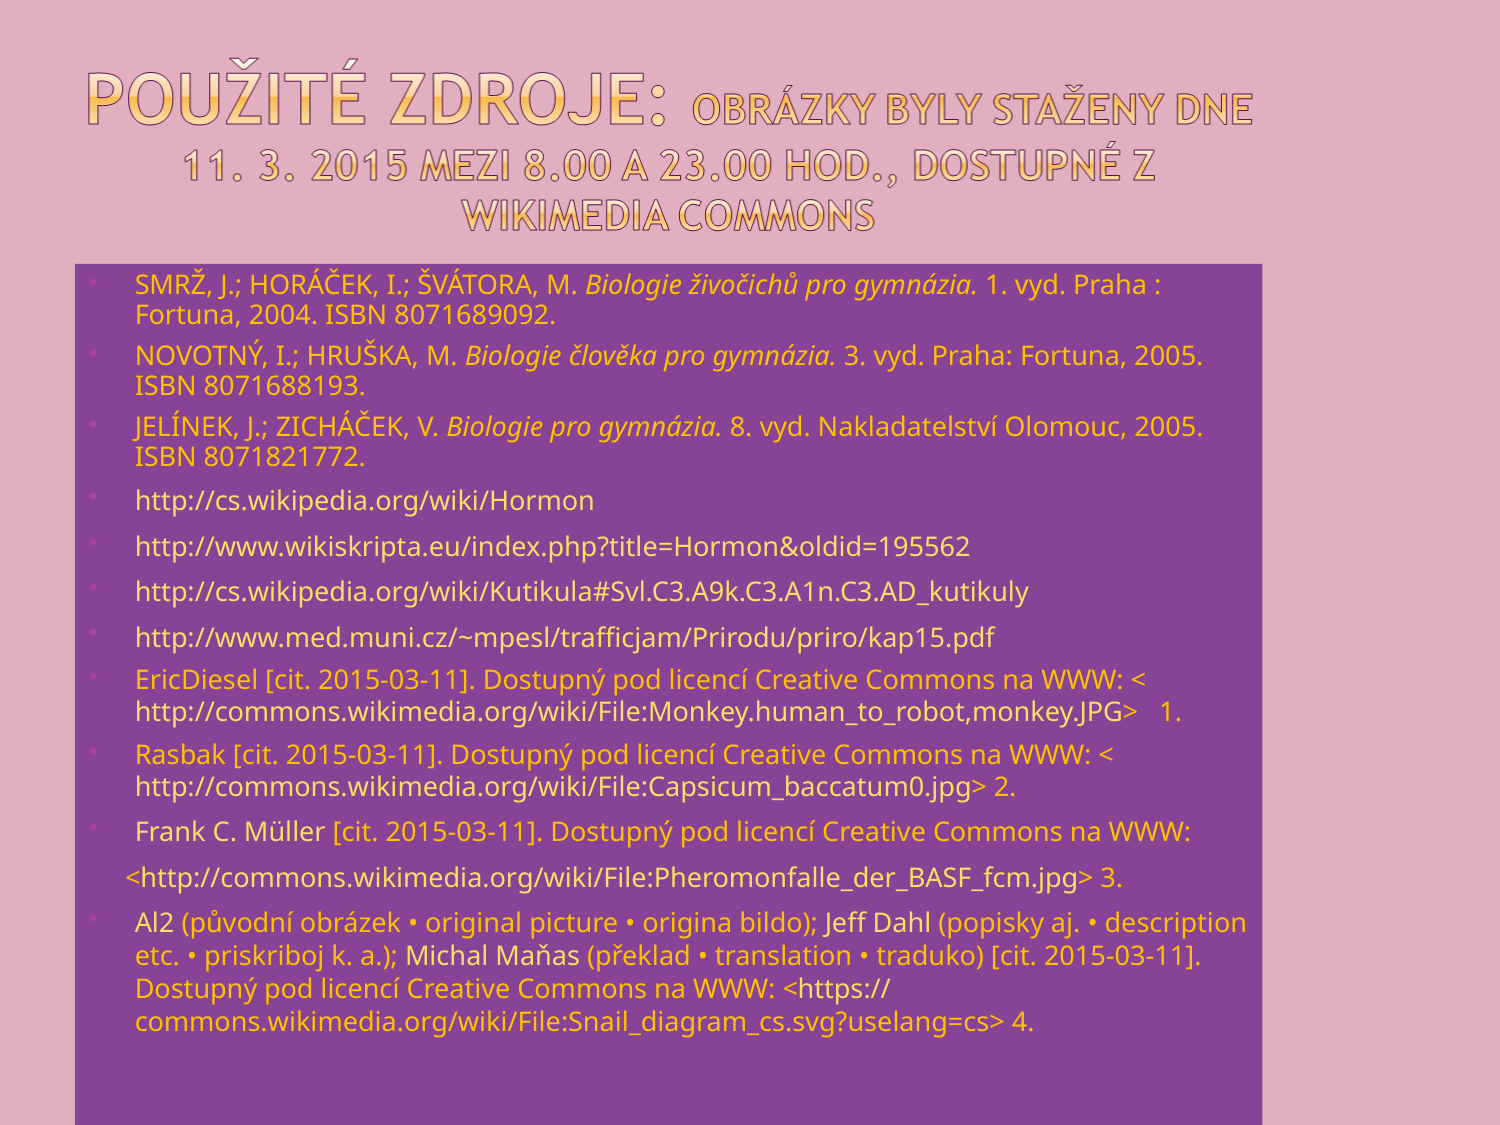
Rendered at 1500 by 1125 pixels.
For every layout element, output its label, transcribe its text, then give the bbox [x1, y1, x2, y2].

list SMRŽ, J.; HORÁČEK, I.; ŠVÁTORA, M. Biologie živočichů pro gymnázia. 1. vyd. Praha : Fortuna, 2004. ISBN 8071689092. NOVOTNÝ, I.; HRUŠKA, M. Biologie člověka pro gymnázia. 3. vyd. Praha: Fortuna, 2005. ISBN 8071688193. JELÍNEK, J.; ZICHÁČEK, V. Biologie pro gymnázia. 8. vyd. Nakladatelství Olomouc, 2005. ISBN 8071821772. http://cs.wikipedia.org/wiki/Hormon http://www.wikiskripta.eu/index.php?title=Hormon&oldid=195562 http://cs.wikipedia.org/wiki/Kutikula#Svl.C3.A9k.C3.A1n.C3.AD_kutikuly http://www.med.muni.cz/~mpesl/trafficjam/Prirodu/priro/kap15.pdf EricDiesel [cit. 2015-03-11]. Dostupný pod licencí Creative Commons na WWW: <http://commons.wikimedia.org/wiki/File:Monkey.human_to_robot,monkey.JPG> 1. Rasbak [cit. 2015-03-11]. Dostupný pod licencí Creative Commons na WWW: <http://commons.wikimedia.org/wiki/File:Capsicum_baccatum0.jpg> 2. Frank C. Müller [cit. 2015-03-11]. Dostupný pod licencí Creative Commons na WWW: <http://commons.wikimedia.org/wiki/File:Pheromonfalle_der_BASF_fcm.jpg> 3. Al2 (původní obrázek • original picture • origina bildo); Jeff Dahl (popisky aj. • description etc. • priskriboj k. a.); Michal Maňas (překlad • translation • traduko) [cit. 2015-03-11]. Dostupný pod licencí Creative Commons na WWW: <https://commons.wikimedia.org/wiki/File:Snail_diagram_cs.svg?uselang=cs> 4. [75, 263, 1263, 1125]
text_box [41, 34, 1291, 265]
